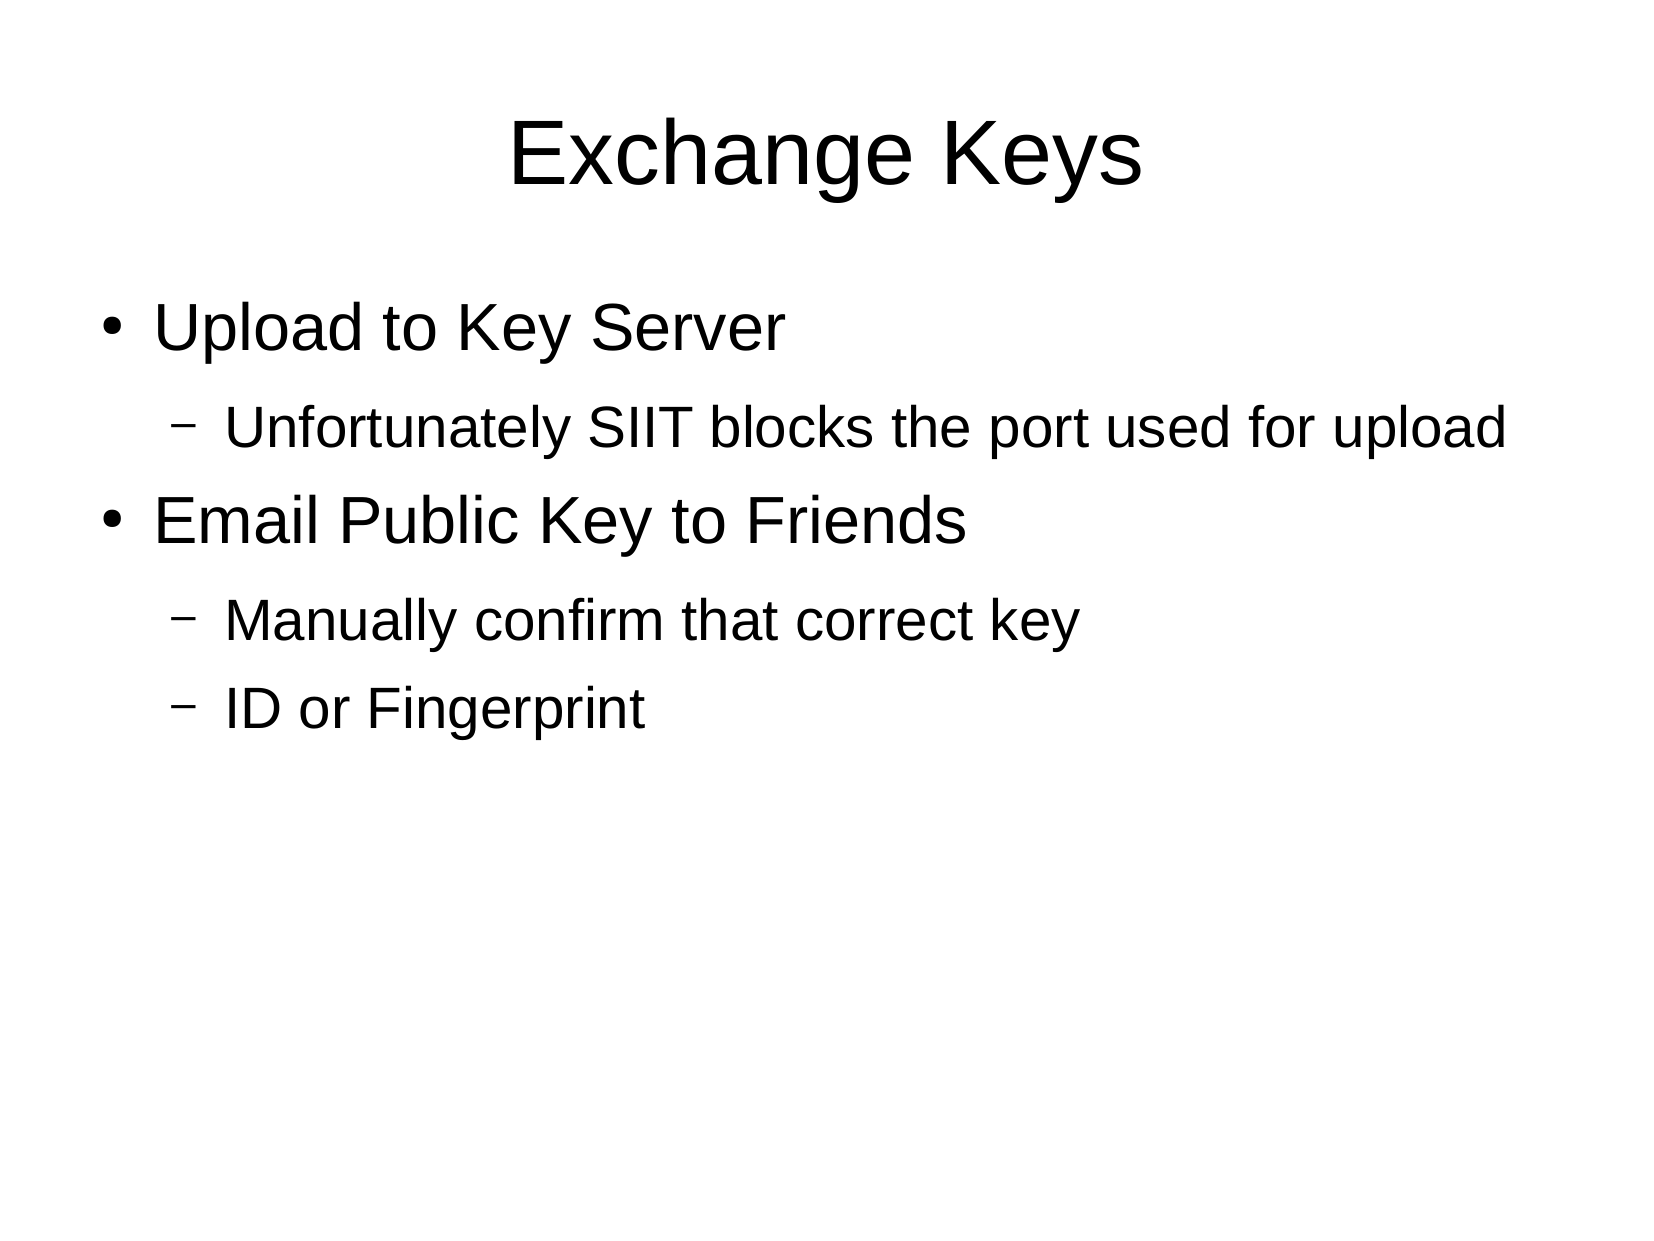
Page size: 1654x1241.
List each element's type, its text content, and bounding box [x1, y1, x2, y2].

title Exchange Keys [82, 49, 1571, 257]
list Upload to Key Server Unfortunately SIIT blocks the port used for upload Email Public Key to Friends Manually confirm that correct key ID or Fingerprint [82, 290, 1571, 1010]
